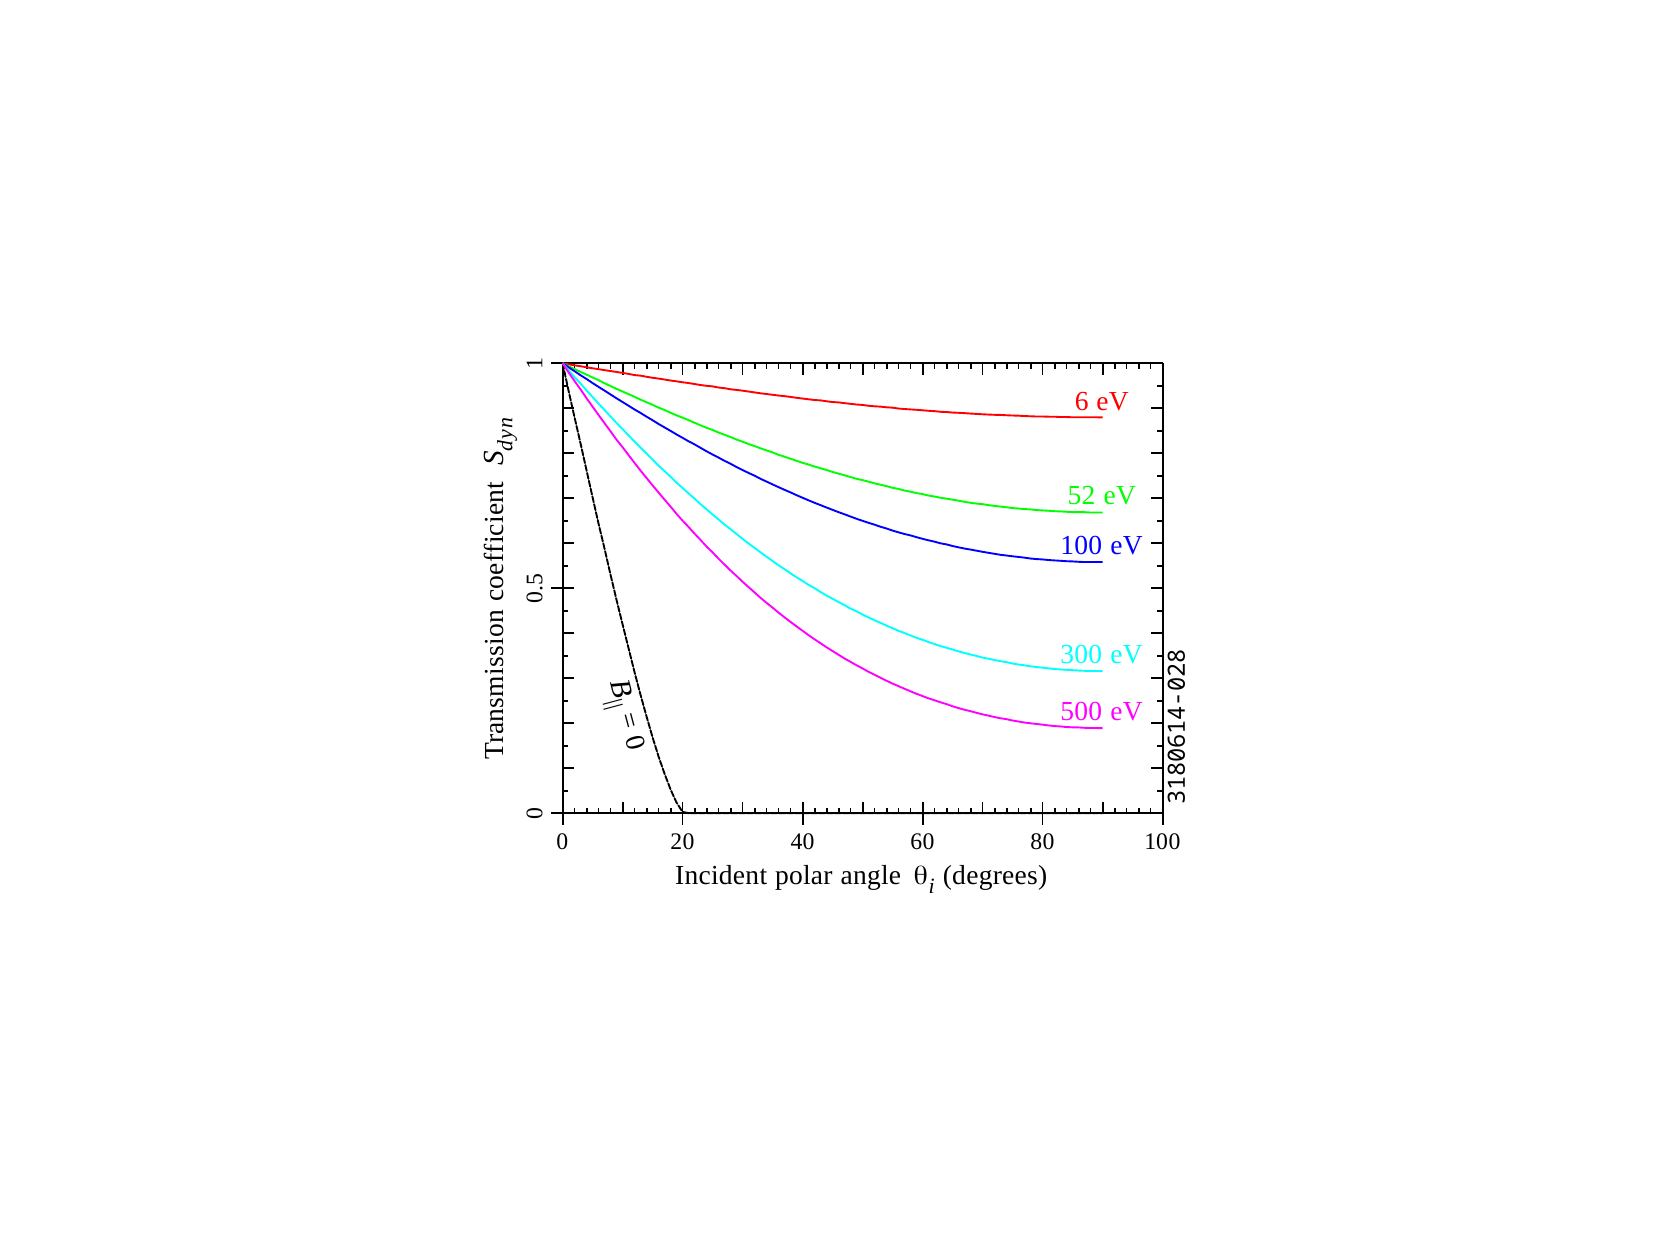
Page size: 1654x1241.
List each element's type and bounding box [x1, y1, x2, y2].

picture [472, 348, 1193, 902]
